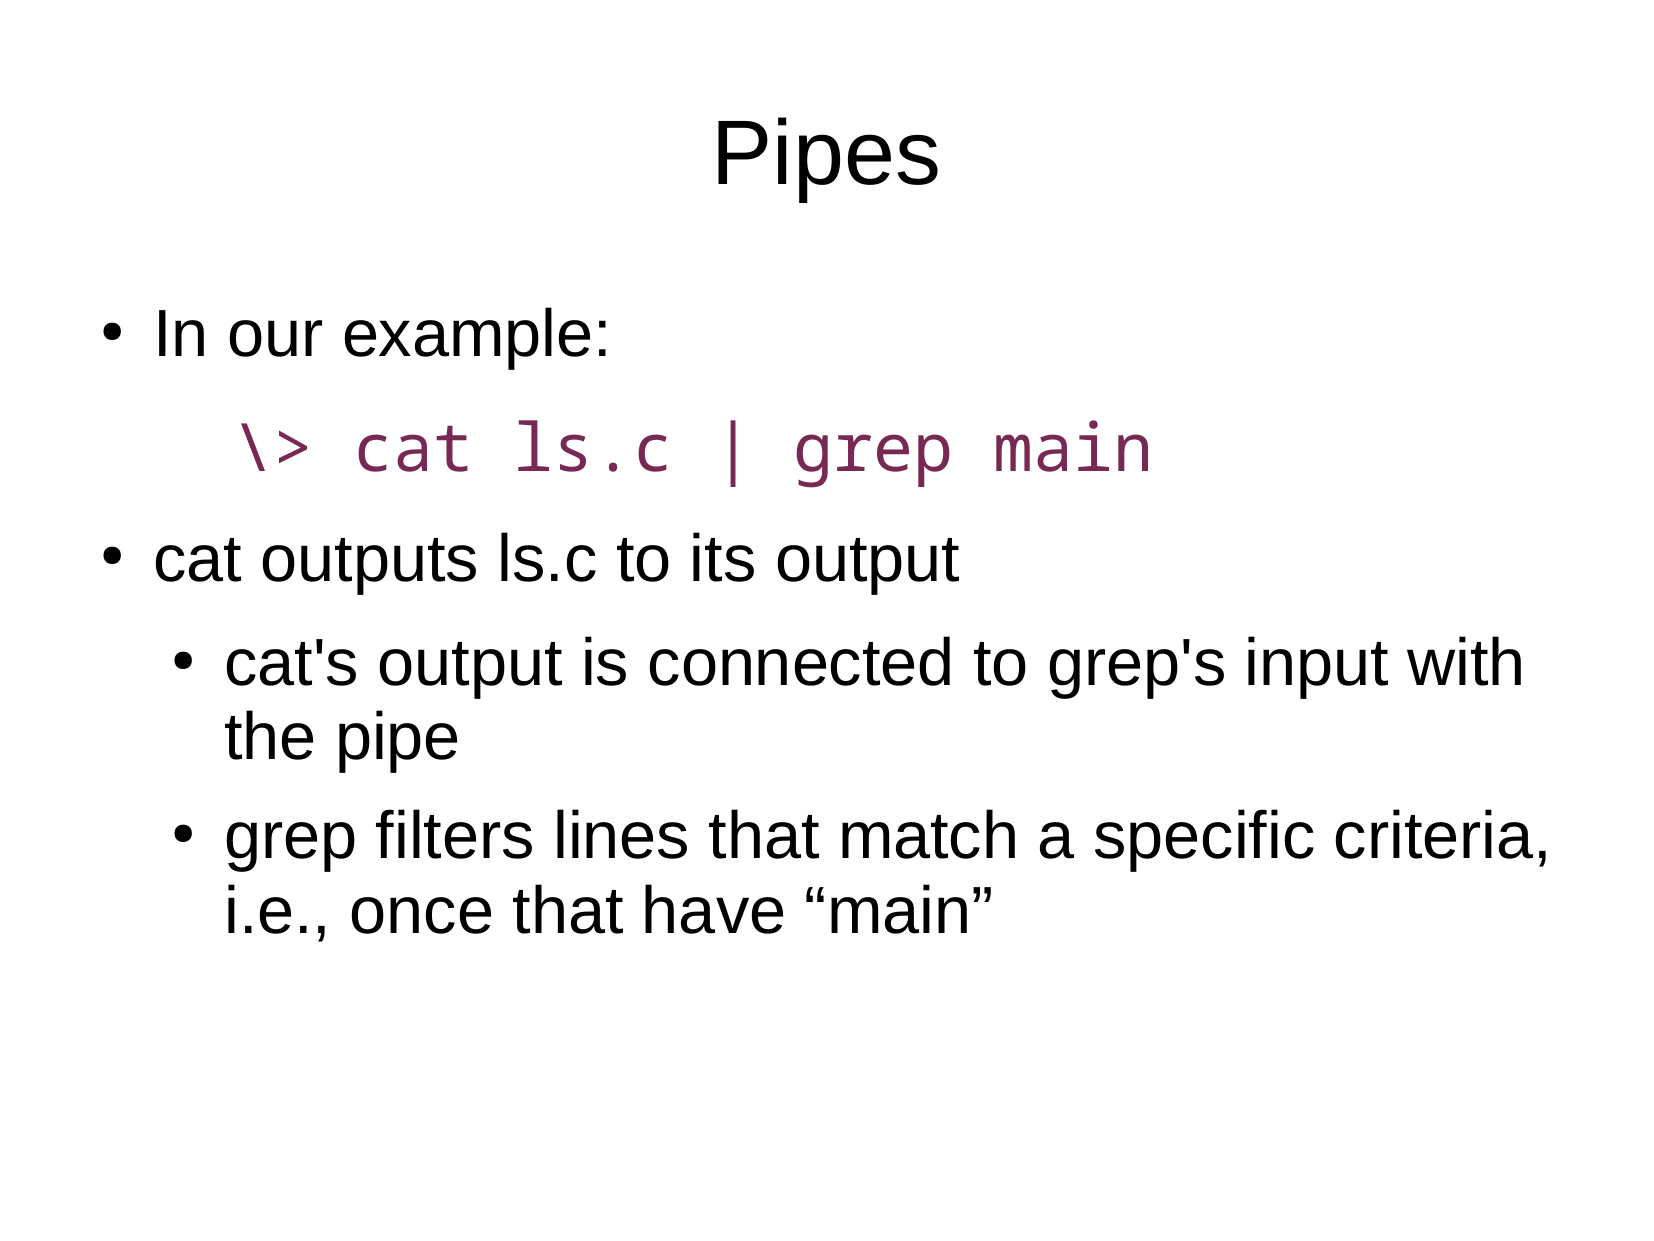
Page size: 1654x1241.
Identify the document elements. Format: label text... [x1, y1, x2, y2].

title Pipes [82, 49, 1571, 257]
list In our example: \> cat ls.c | grep main cat outputs ls.c to its output cat's output is connected to grep's input with the pipe grep filters lines that match a specific criteria, i.e., once that have “main” [82, 296, 1571, 1206]
